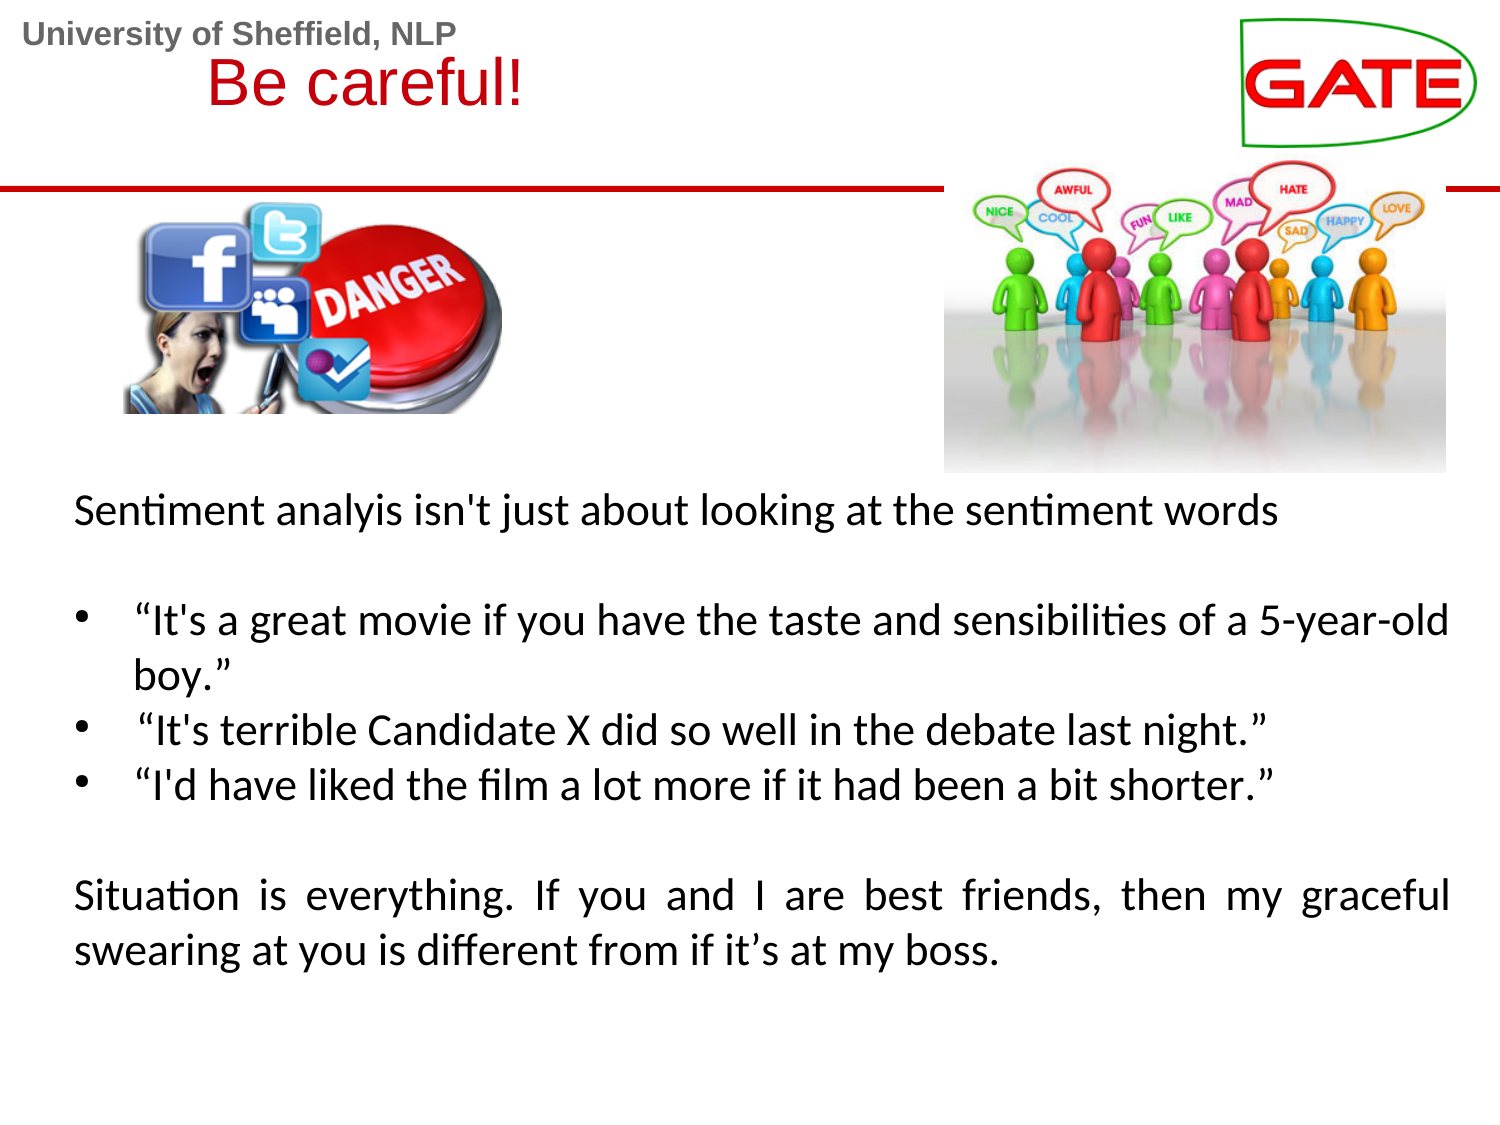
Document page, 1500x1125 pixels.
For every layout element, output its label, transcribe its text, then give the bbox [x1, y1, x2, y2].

text_box Sentiment analyis isn't just about looking at the sentiment words “It's a great movie if you have the taste and sensibilities of a 5-year-old boy.” “It's terrible Candidate X did so well in the debate last night.” “I'd have liked the film a lot more if it had been a bit shorter.” Situation is everything. If you and I are best friends, then my graceful swearing at you is different from if it’s at my boss. [59, 472, 1467, 1121]
picture [944, 153, 1446, 473]
picture [1240, 18, 1477, 148]
picture [123, 150, 502, 414]
title Be careful! [206, 26, 1447, 140]
